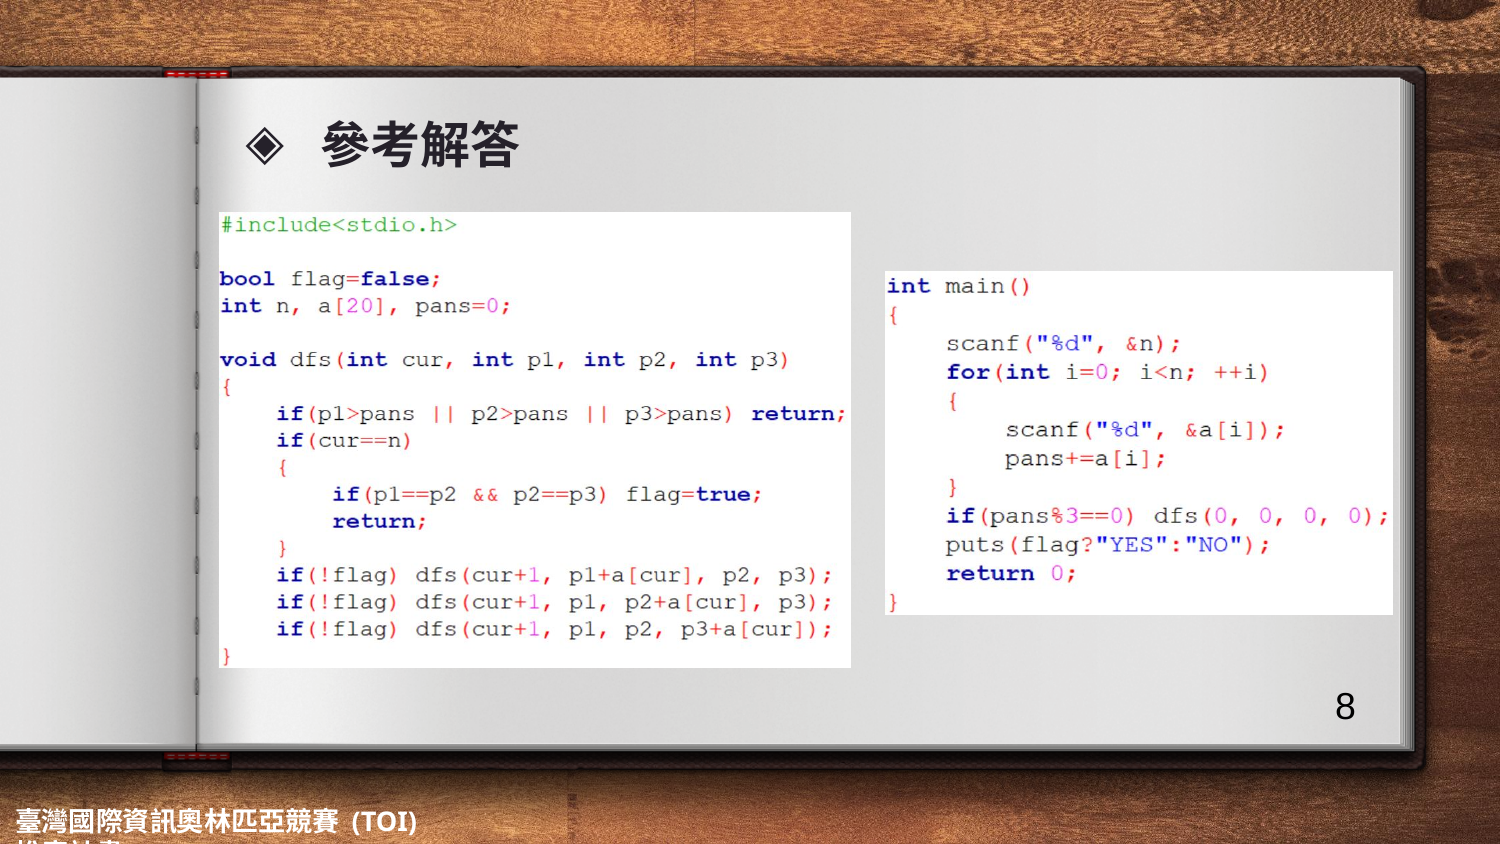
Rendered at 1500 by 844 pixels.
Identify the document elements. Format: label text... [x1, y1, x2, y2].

text_box 參考解答 [230, 98, 1054, 188]
picture [0, 0, 1500, 844]
text_box <編號> [1320, 672, 1386, 737]
